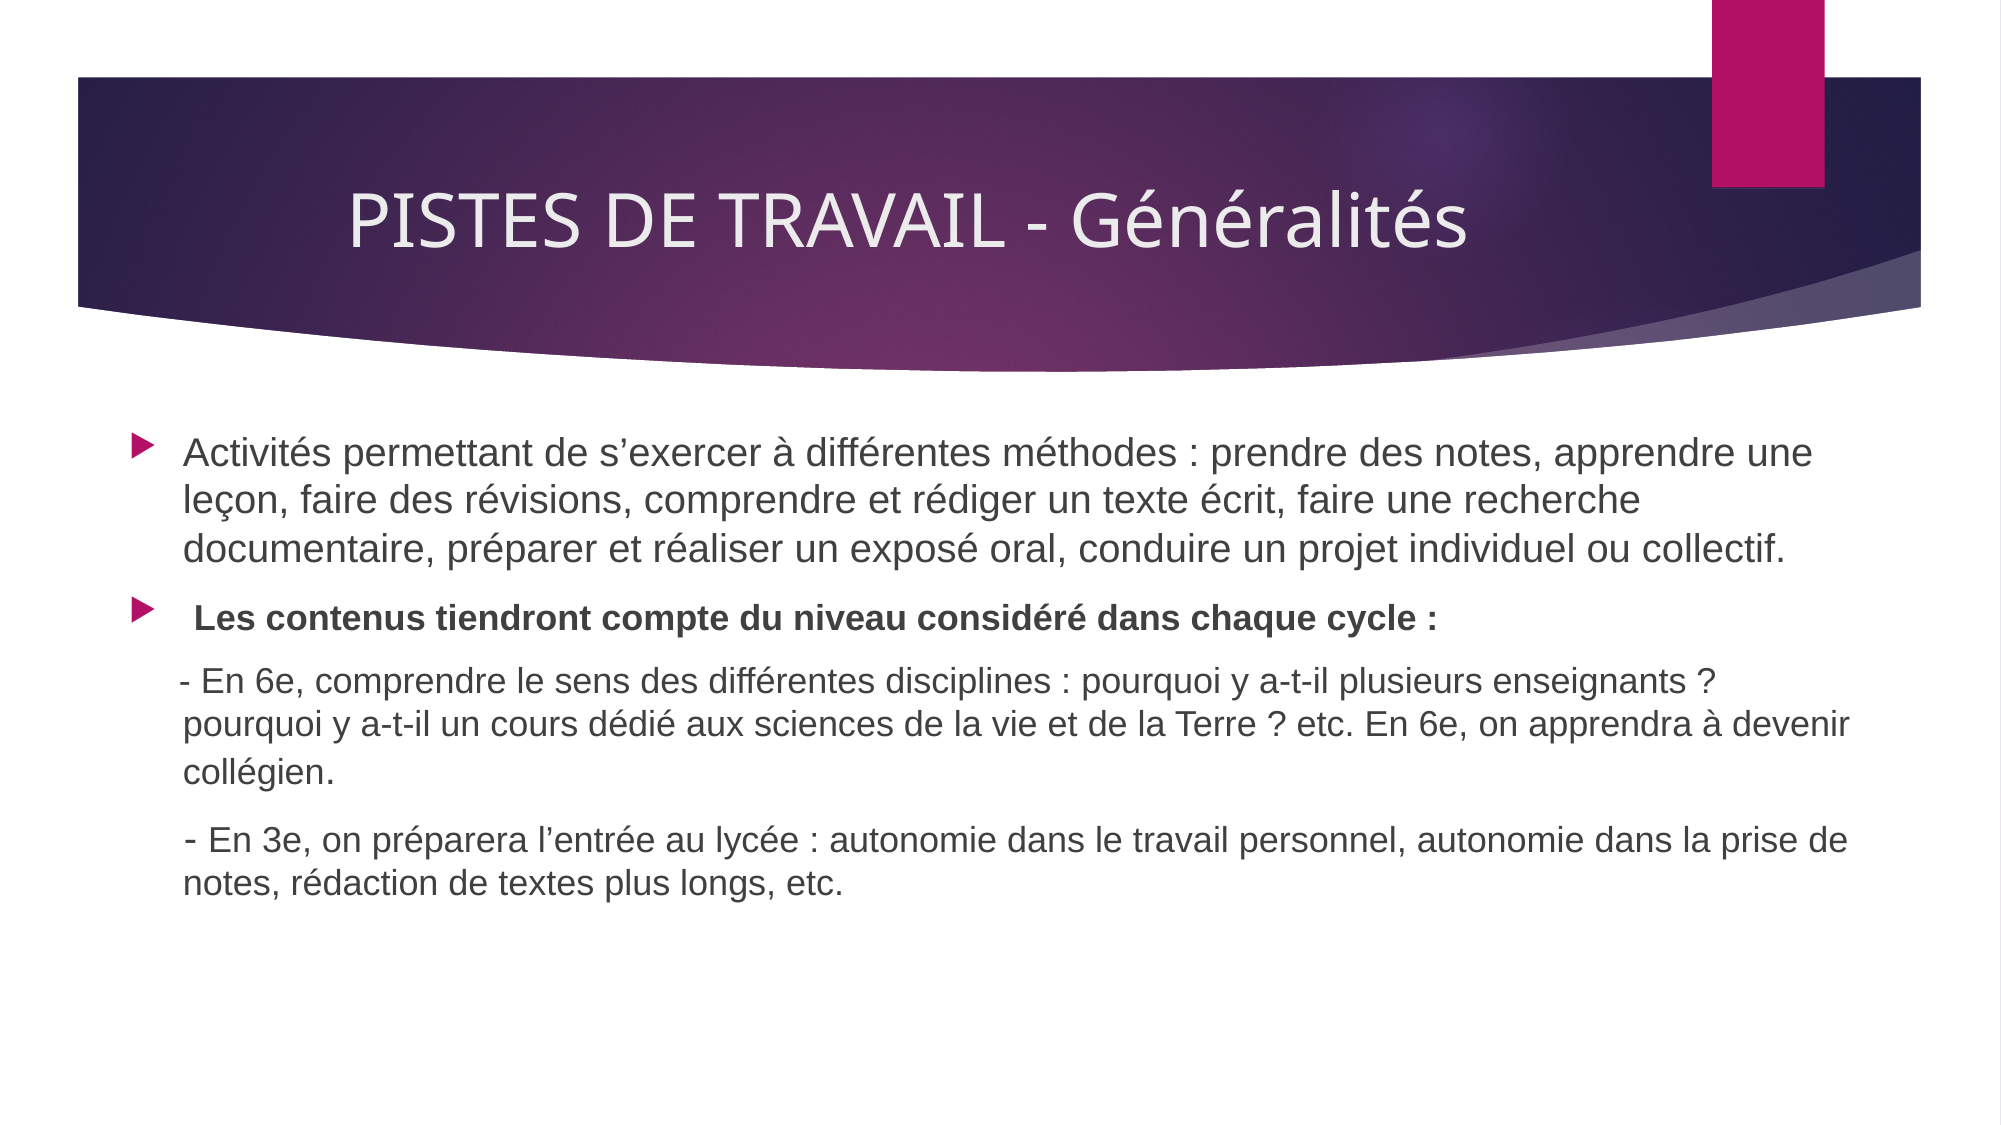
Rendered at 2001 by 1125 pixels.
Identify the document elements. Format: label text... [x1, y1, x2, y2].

picture [79, 78, 1920, 355]
list Activités permettant de s’exercer à différentes méthodes : prendre des notes, apprendre une leçon, faire des révisions, comprendre et rédiger un texte écrit, faire une recherche documentaire, préparer et réaliser un exposé oral, conduire un projet individuel ou collectif. Les contenus tiendront compte du niveau considéré dans chaque cycle : - En 6e, comprendre le sens des différentes disciplines : pourquoi y a-t-il plusieurs enseignants ? pourquoi y a-t-il un cours dédié aux sciences de la vie et de la Terre ? etc. En 6e, on apprendra à devenir collégien. - En 3e, on préparera l’entrée au lycée : autonomie dans le travail personnel, autonomie dans la prise de notes, rédaction de textes plus longs, etc. [113, 355, 1870, 916]
title PISTES DE TRAVAIL - Généralités [189, 159, 1627, 276]
